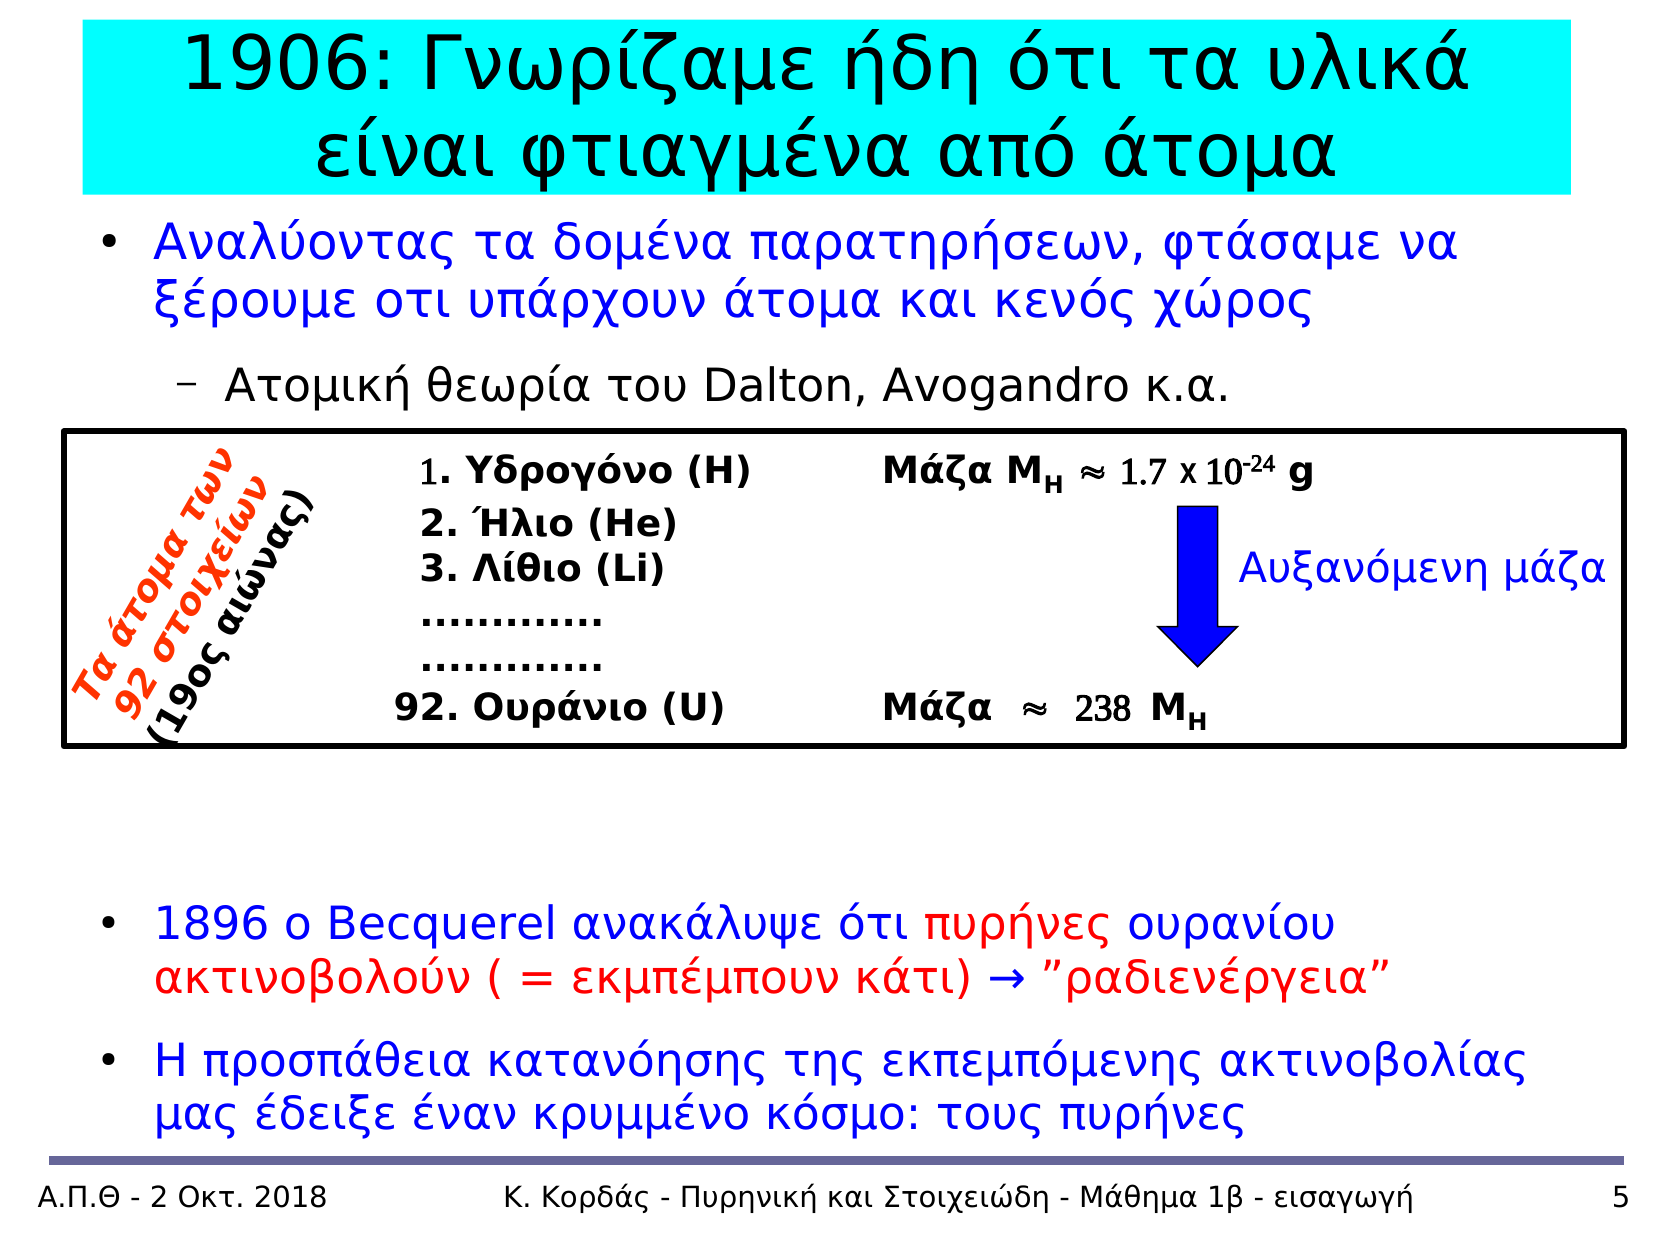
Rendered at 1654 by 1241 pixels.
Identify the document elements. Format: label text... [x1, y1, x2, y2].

text_box [1157, 506, 1238, 667]
title 1906: Γνωρίζαμε ήδη ότι τα υλικά είναι φτιαγμένα από άτομα [82, 19, 1571, 195]
text_box . Υδρογόνο (H) Μάζα MH   x  g 2. Ήλιο (He) 3. Λίθιο (Li) ............. ............. 92. Ουράνιο (U) Μάζα  MH [192, 431, 1625, 747]
text_box Τα άτομα των 92 στοιχείων (19ος αιώνας) [48, 409, 344, 774]
list Αναλύοντας τα δομένα παρατηρήσεων, φτάσαμε να ξέρουμε οτι υπάρχουν άτομα και κενός χώρος Ατομική θεωρία του Dalton, Avogandro κ.α. 1896 o Becquerel ανακάλυψε ότι πυρήνες ουρανίου ακτινοβολούν ( = εκμπέμπουν κάτι) → ”ραδιενέργεια” Η προσπάθεια κατανόησης της εκπεμπόμενης ακτινοβολίας μας έδειξε έναν κρυμμένο κόσμο: τους πυρήνες [82, 747, 1571, 1144]
text_box Αυξανόμενη μάζα [1223, 536, 1623, 601]
list Αναλύοντας τα δομένα παρατηρήσεων, φτάσαμε να ξέρουμε οτι υπάρχουν άτομα και κενός χώρος Ατομική θεωρία του Dalton, Avogandro κ.α. 1896 o Becquerel ανακάλυψε ότι πυρήνες ουρανίου ακτινοβολούν ( = εκμπέμπουν κάτι) → ”ραδιενέργεια” Η προσπάθεια κατανόησης της εκπεμπόμενης ακτινοβολίας μας έδειξε έναν κρυμμένο κόσμο: τους πυρήνες [82, 213, 1571, 431]
text_box . Υδρογόνο (H) Μάζα MH   x  g 2. Ήλιο (He) 3. Λίθιο (Li) ............. ............. 92. Ουράνιο (U) Μάζα  MH [63, 431, 203, 673]
